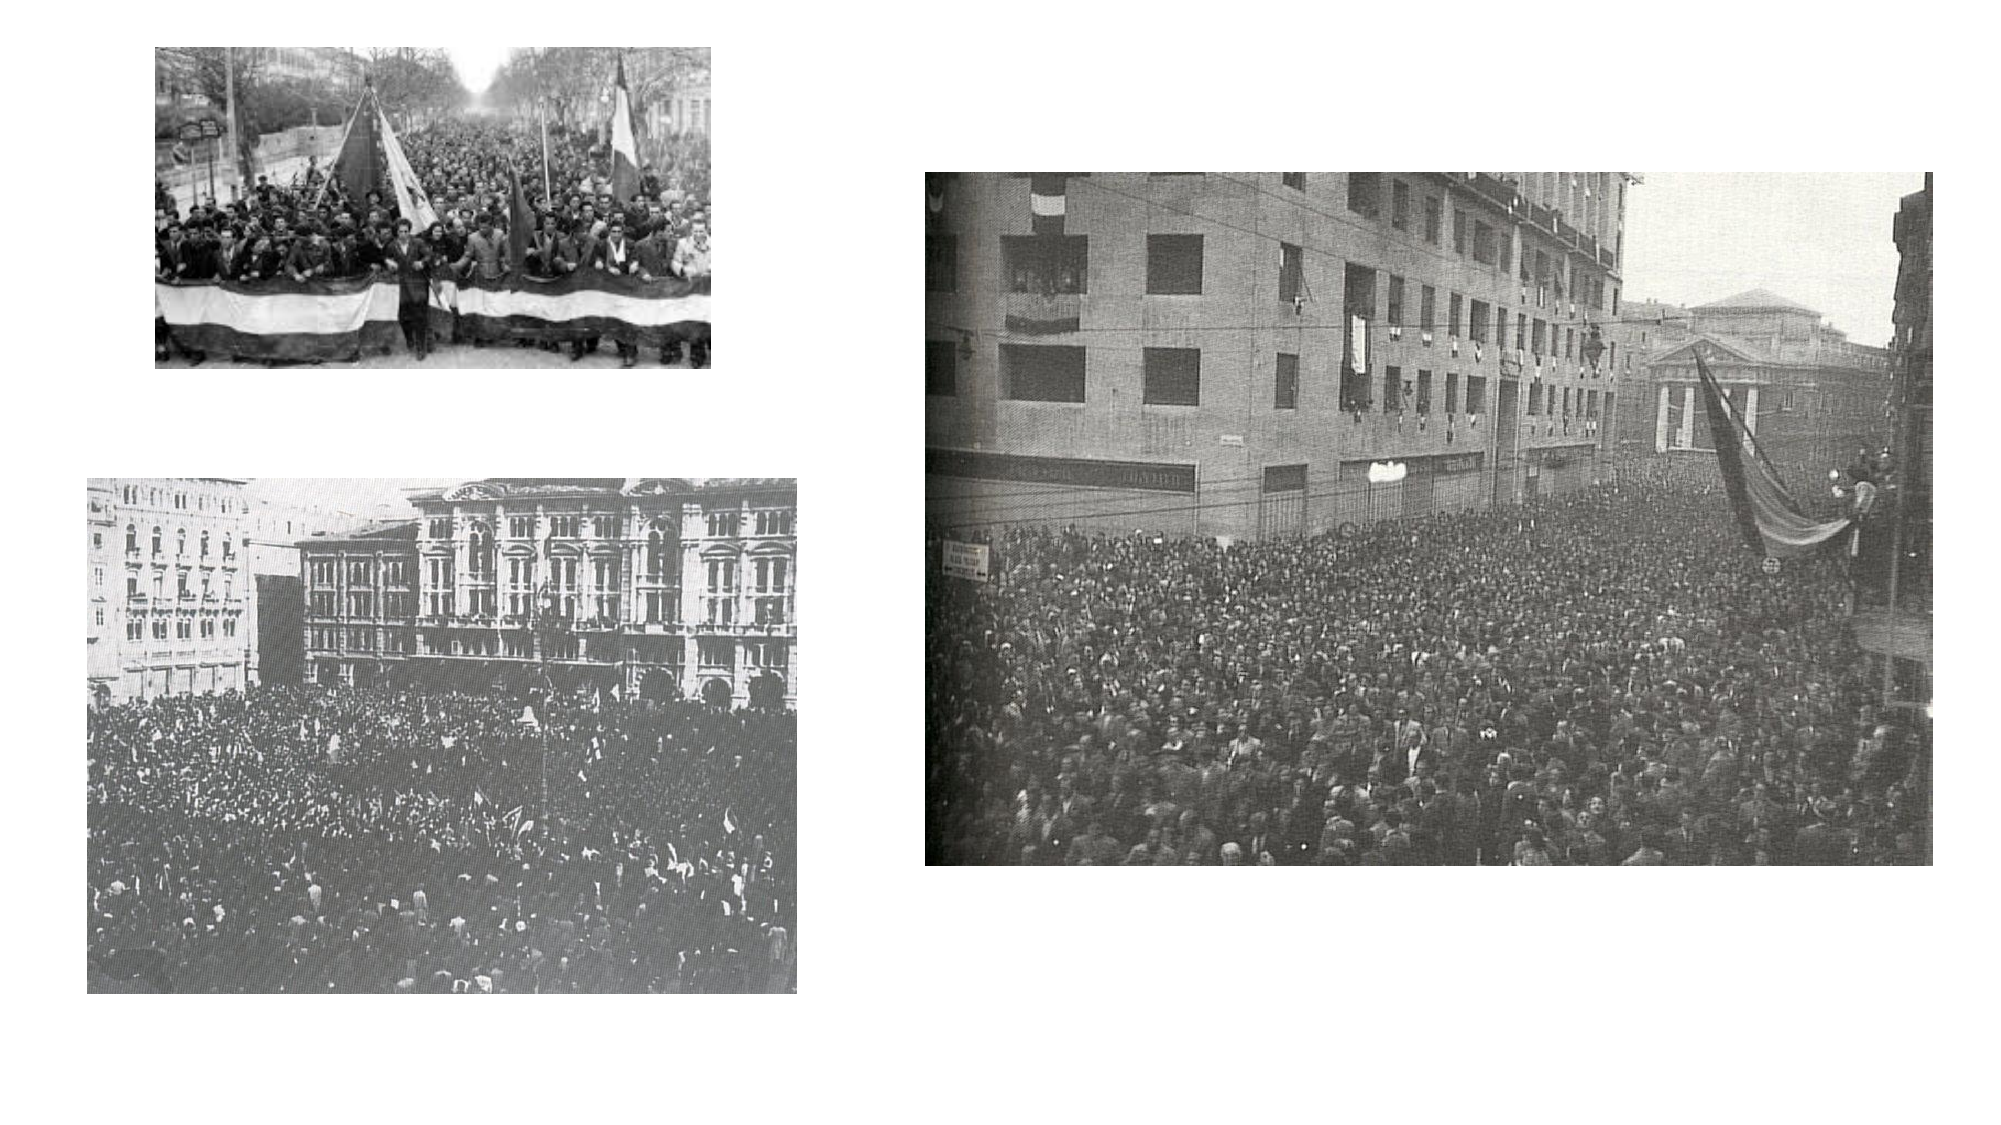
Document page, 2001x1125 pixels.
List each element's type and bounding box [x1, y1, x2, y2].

picture [155, 47, 711, 369]
picture [87, 478, 797, 994]
picture [925, 172, 1933, 866]
